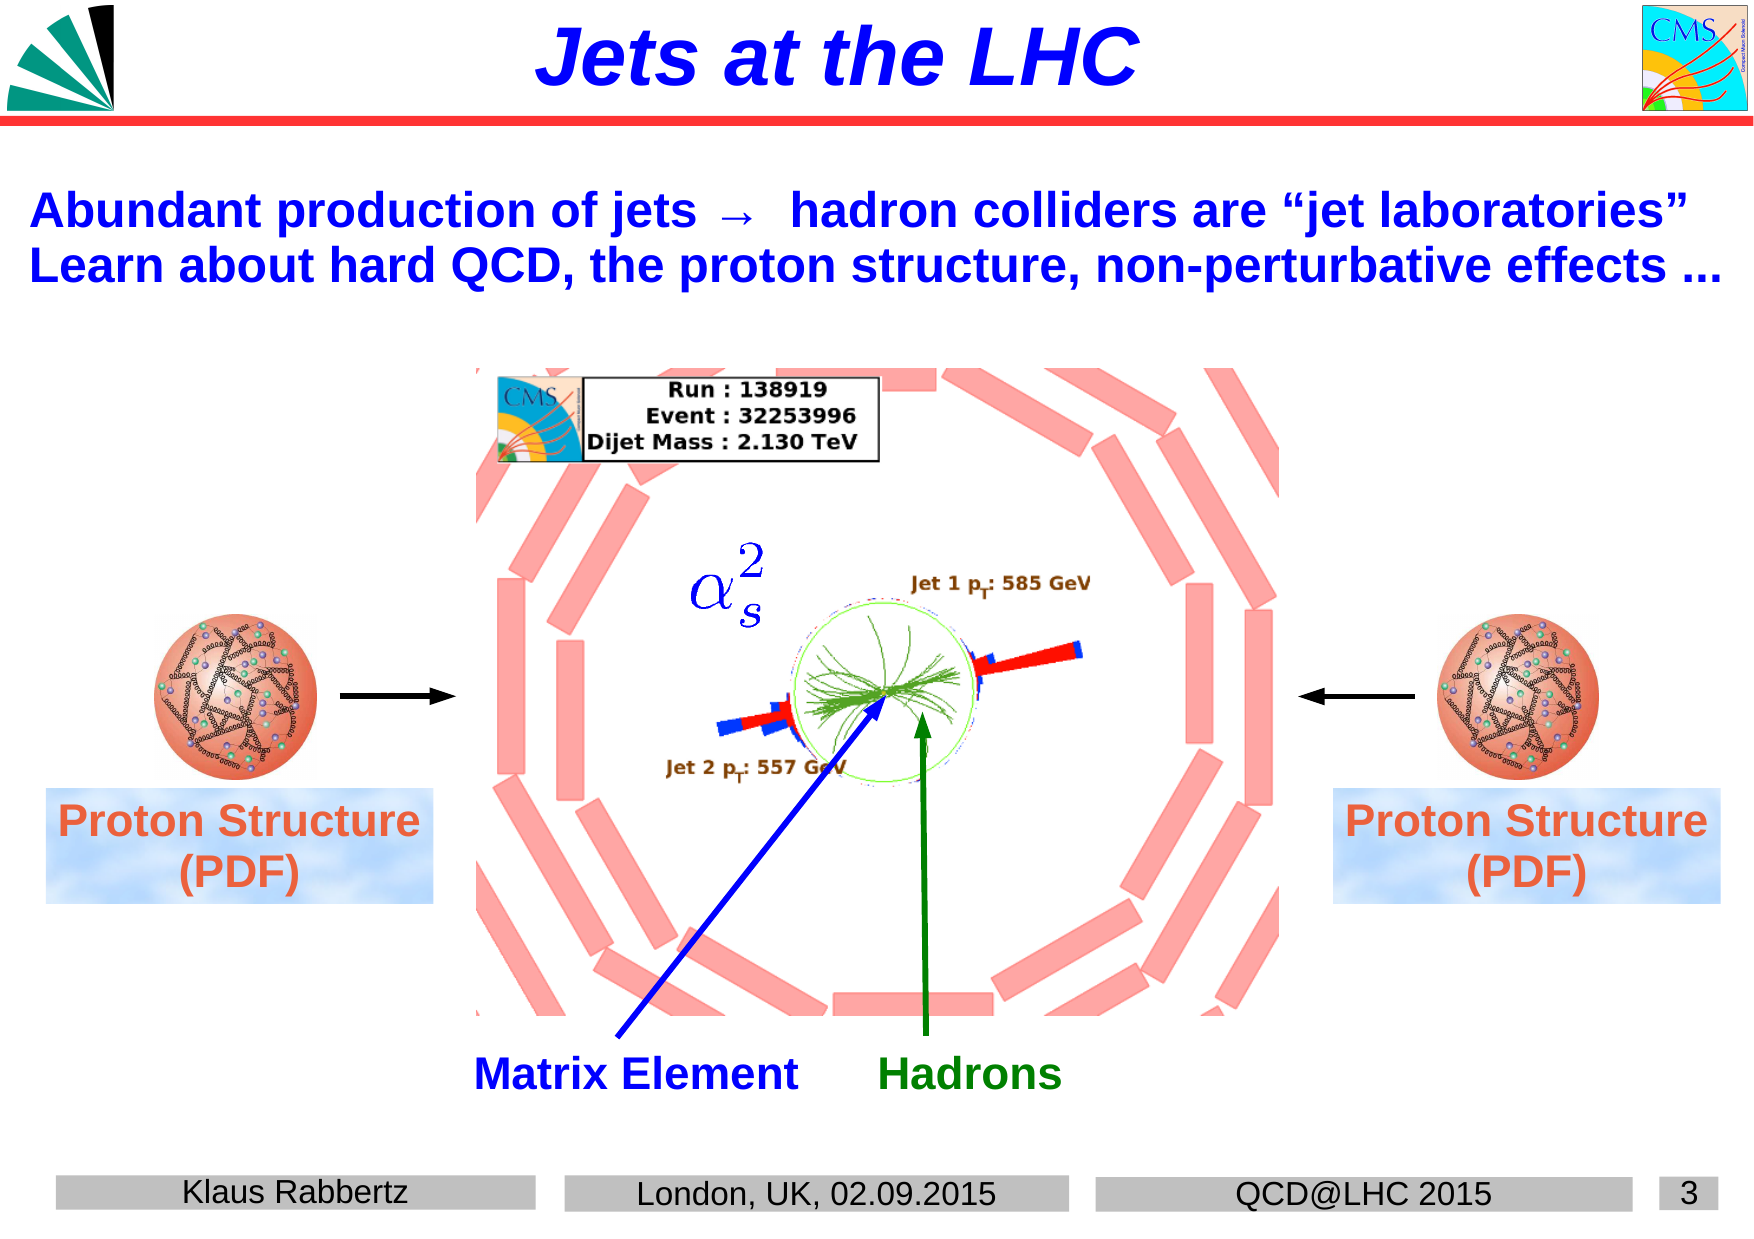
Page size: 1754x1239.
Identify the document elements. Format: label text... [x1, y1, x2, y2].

picture [1642, 5, 1748, 111]
text_box Hadrons [865, 1041, 1075, 1105]
text_box Abundant production of jets → hadron colliders are “jet laboratories” Learn about hard QCD, the proton structure, non-perturbative effects ... [16, 175, 1737, 301]
picture [476, 368, 1279, 1016]
picture [7, 5, 114, 112]
text_box Matrix Element [461, 1041, 812, 1105]
title Jets at the LHC [129, 0, 1545, 114]
picture [154, 614, 317, 780]
text_box Proton Structure (PDF) [1333, 788, 1721, 904]
picture [1437, 614, 1599, 780]
text_box Proton Structure (PDF) [45, 788, 434, 904]
